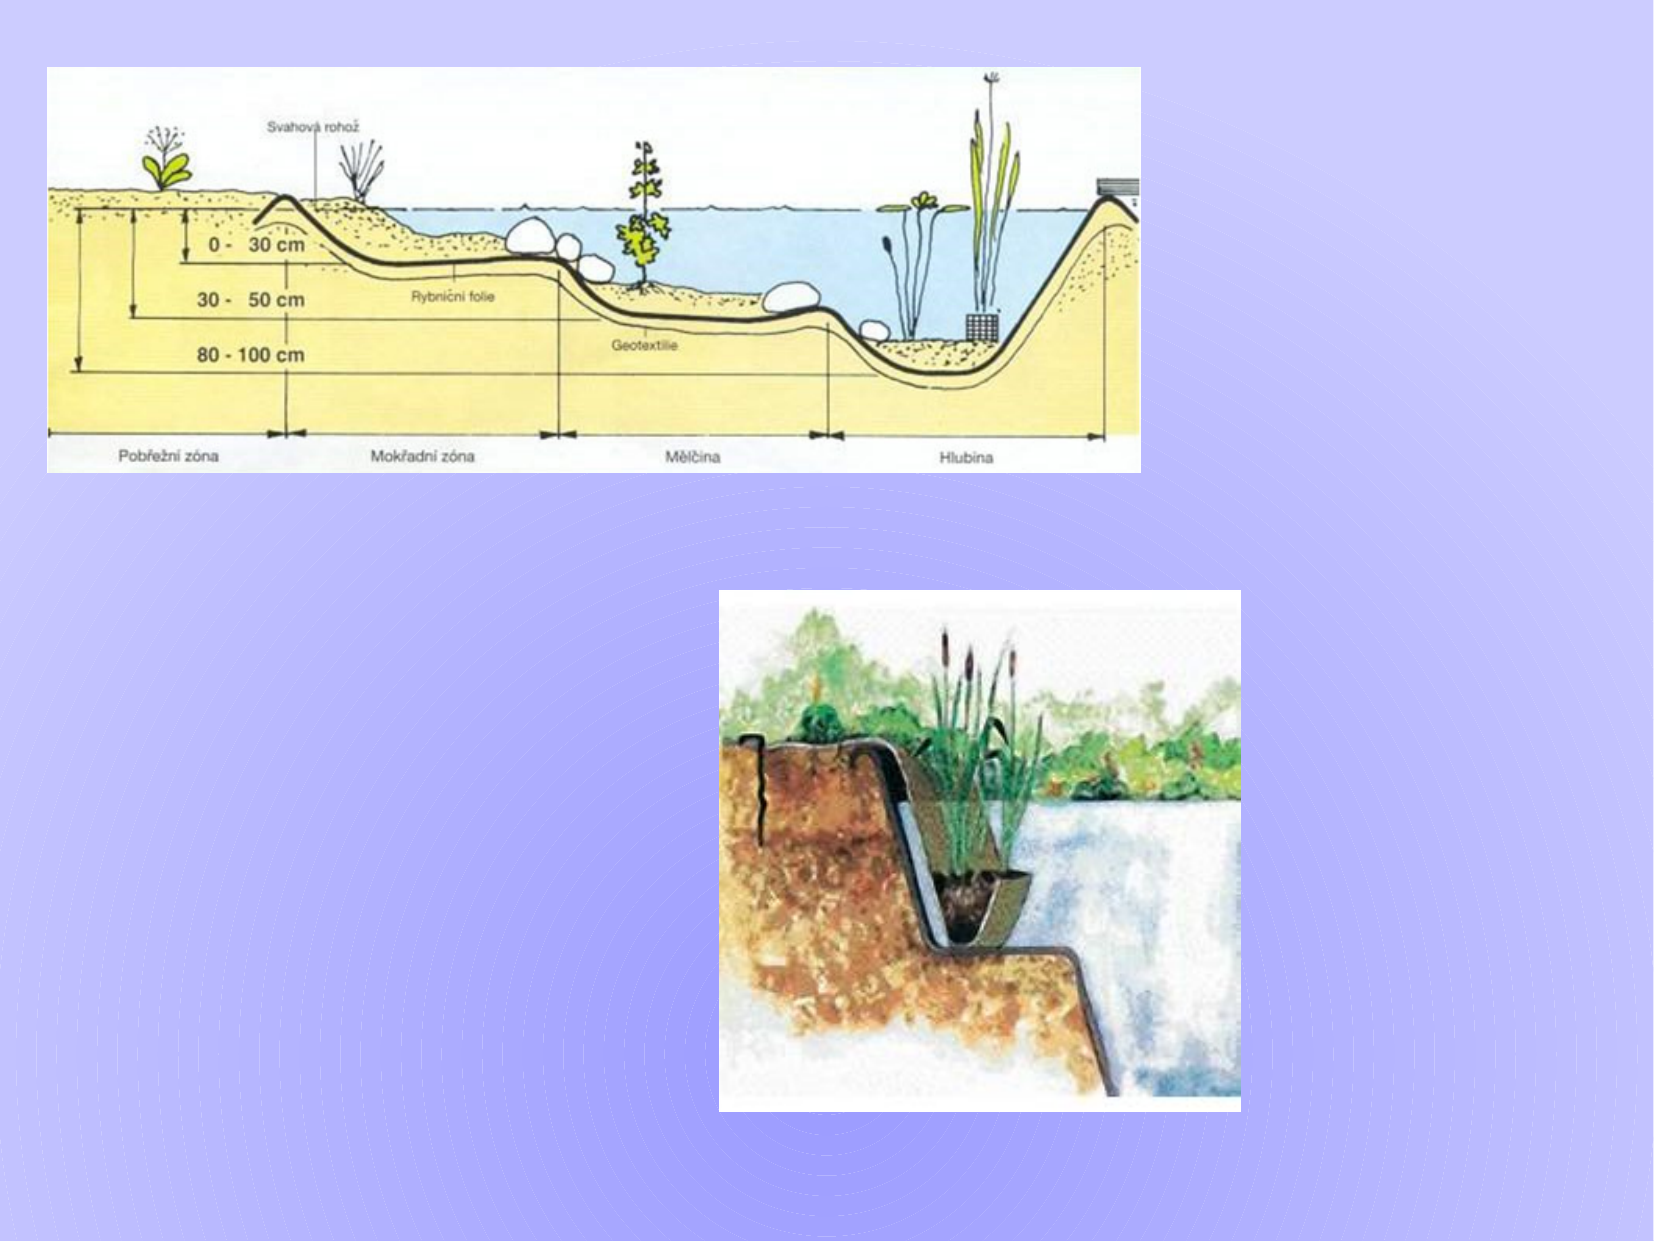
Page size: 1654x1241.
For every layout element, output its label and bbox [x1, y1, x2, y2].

picture [47, 67, 1141, 473]
picture [719, 590, 1241, 1112]
